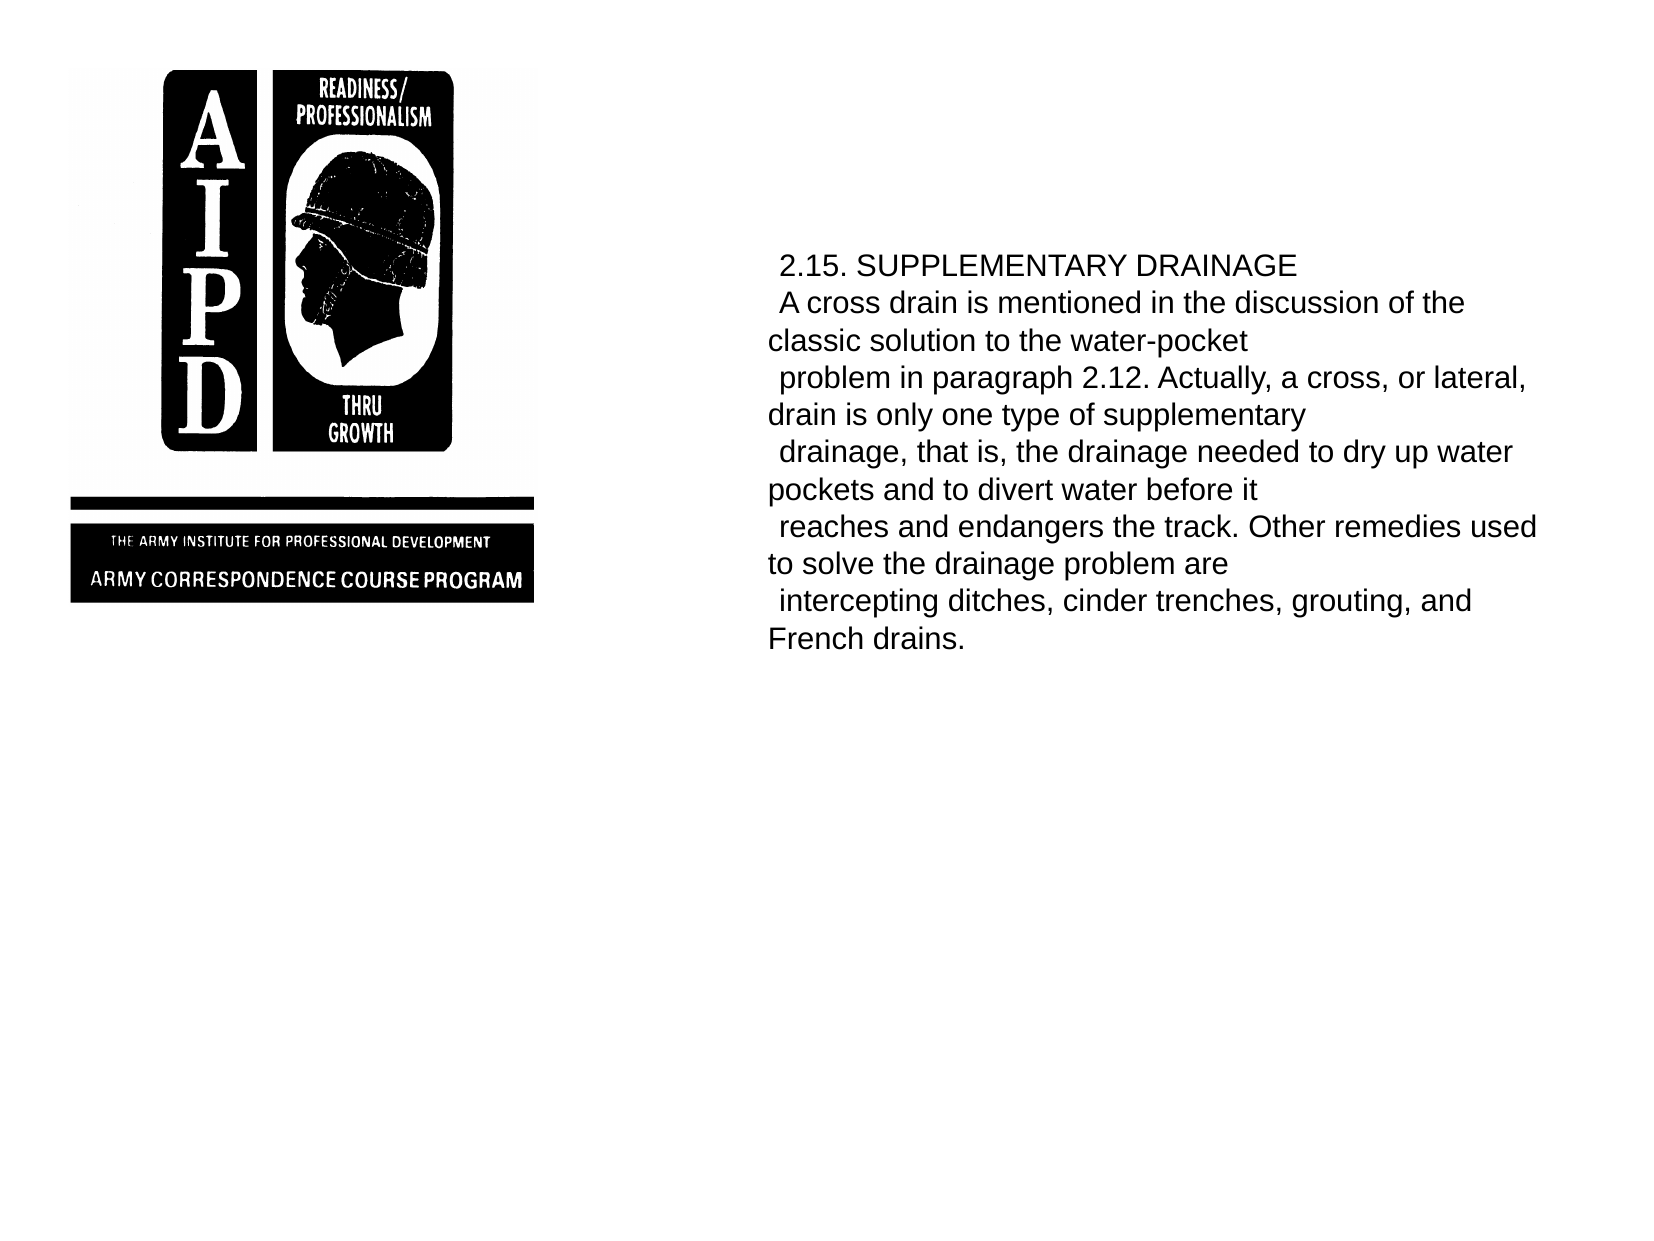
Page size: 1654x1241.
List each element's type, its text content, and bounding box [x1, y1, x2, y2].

text_box 2.15. SUPPLEMENTARY DRAINAGE A cross drain is mentioned in the discussion of the classic solution to the water-pocket problem in paragraph 2.12. Actually, a cross, or lateral, drain is only one type of supplementary drainage, that is, the drainage needed to dry up water pockets and to divert water before it reaches and endangers the track. Other remedies used to solve the drainage problem are intercepting ditches, cinder trenches, grouting, and French drains. [753, 237, 1581, 664]
picture [68, 68, 538, 607]
